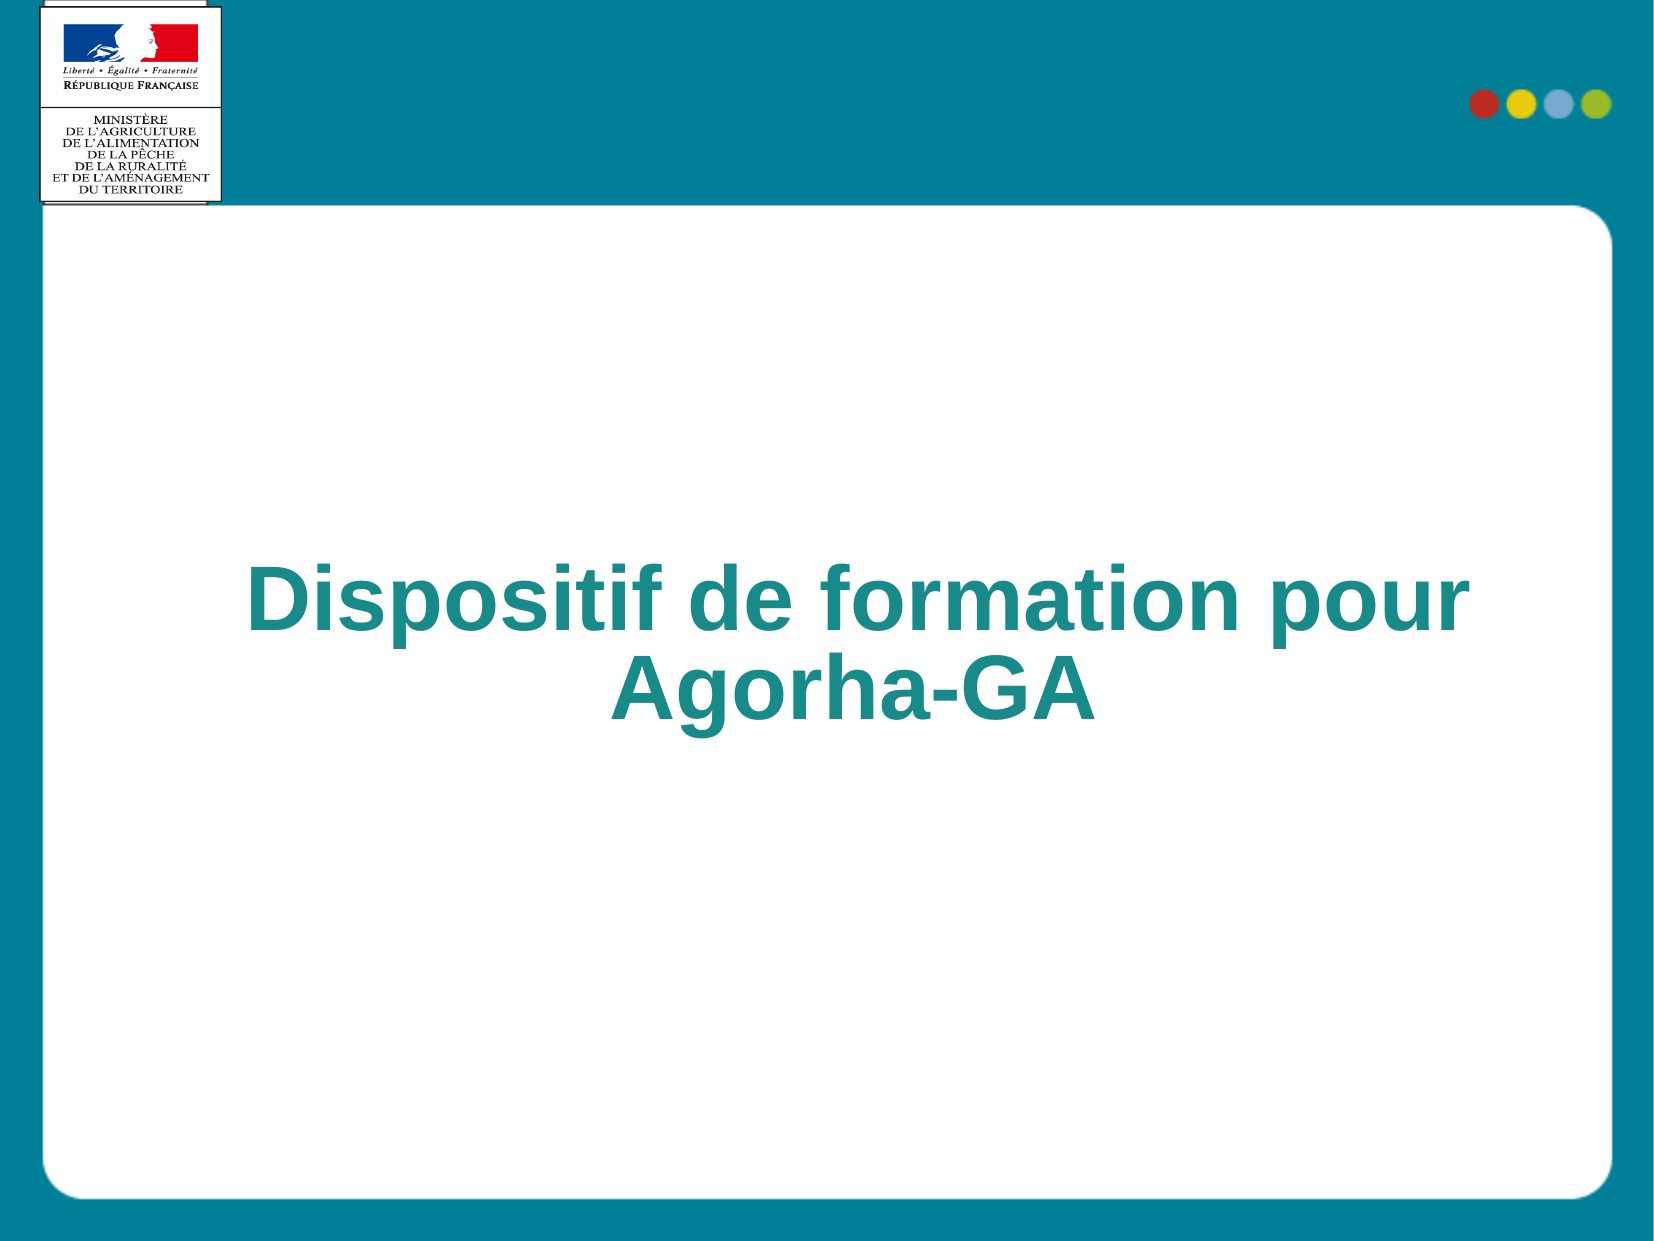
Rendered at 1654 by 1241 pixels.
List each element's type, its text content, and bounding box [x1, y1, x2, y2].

picture [0, 0, 1654, 1241]
list Dispositif de formation pour Agorha-GA [123, 227, 1529, 1110]
